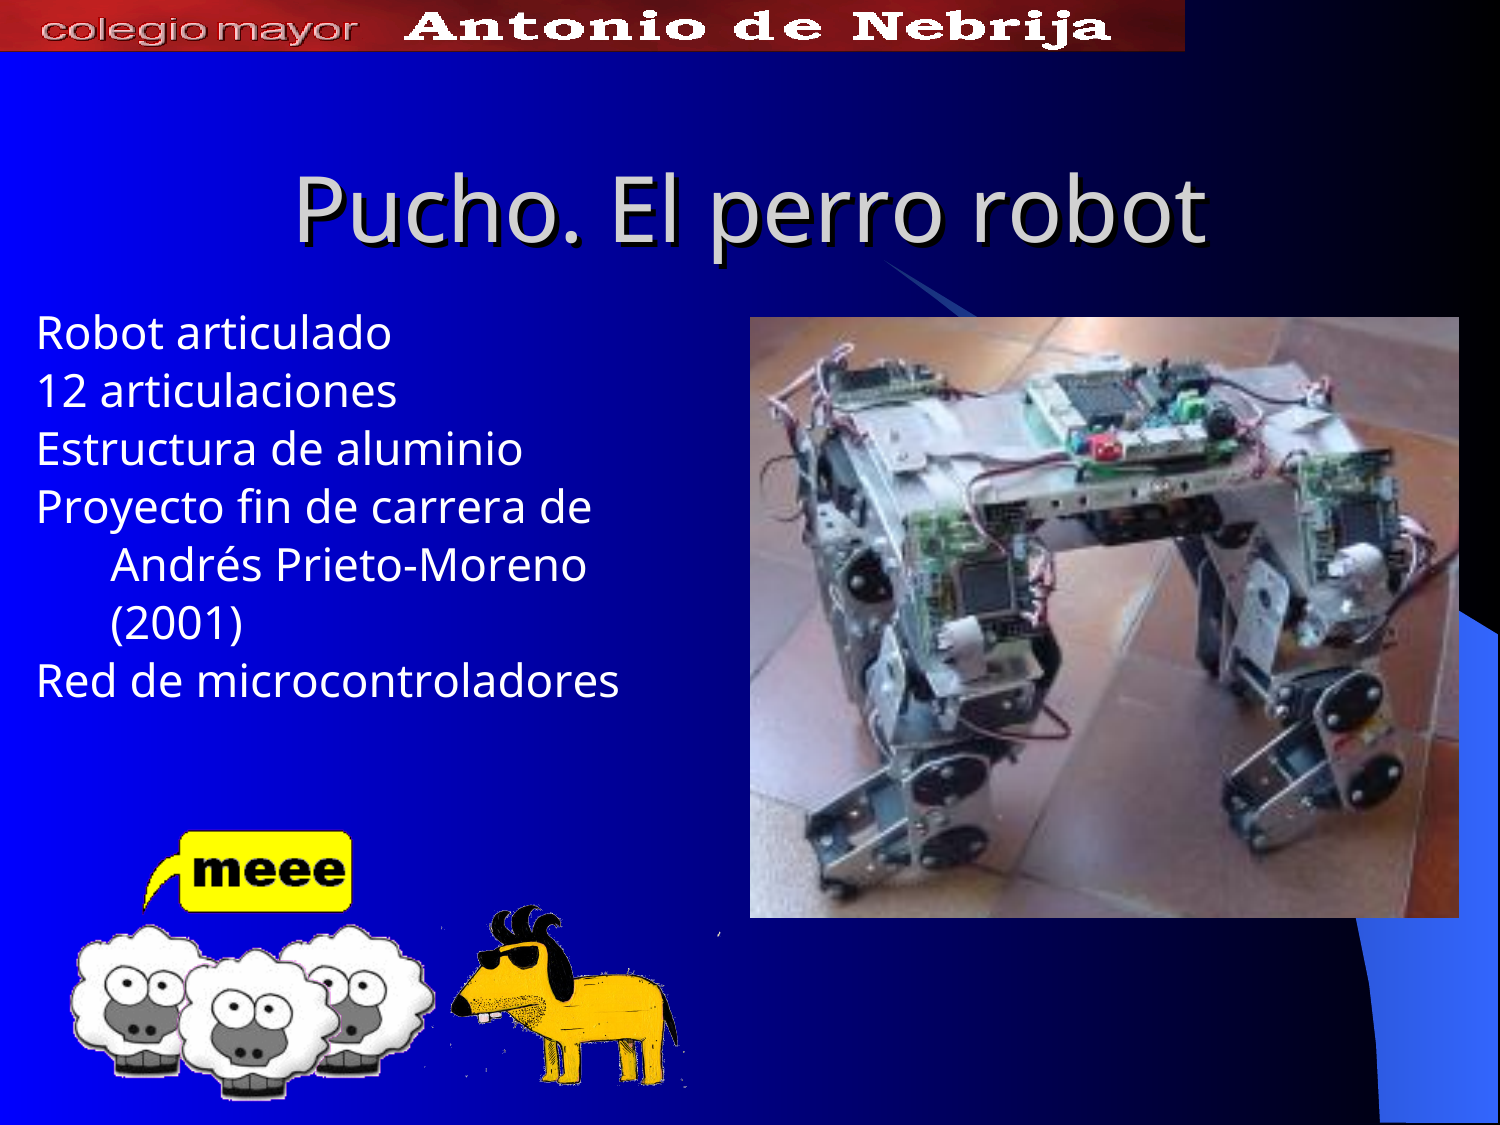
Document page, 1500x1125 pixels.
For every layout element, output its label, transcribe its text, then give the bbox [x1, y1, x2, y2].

picture [64, 813, 738, 1106]
title Pucho. El perro robot [0, 144, 1500, 270]
picture [750, 317, 1459, 918]
picture [0, 0, 1185, 52]
text_box Robot articulado 12 articulaciones Estructura de aluminio Proyecto fin de carrera de Andrés Prieto-Moreno (2001) Red de microcontroladores [20, 295, 714, 717]
